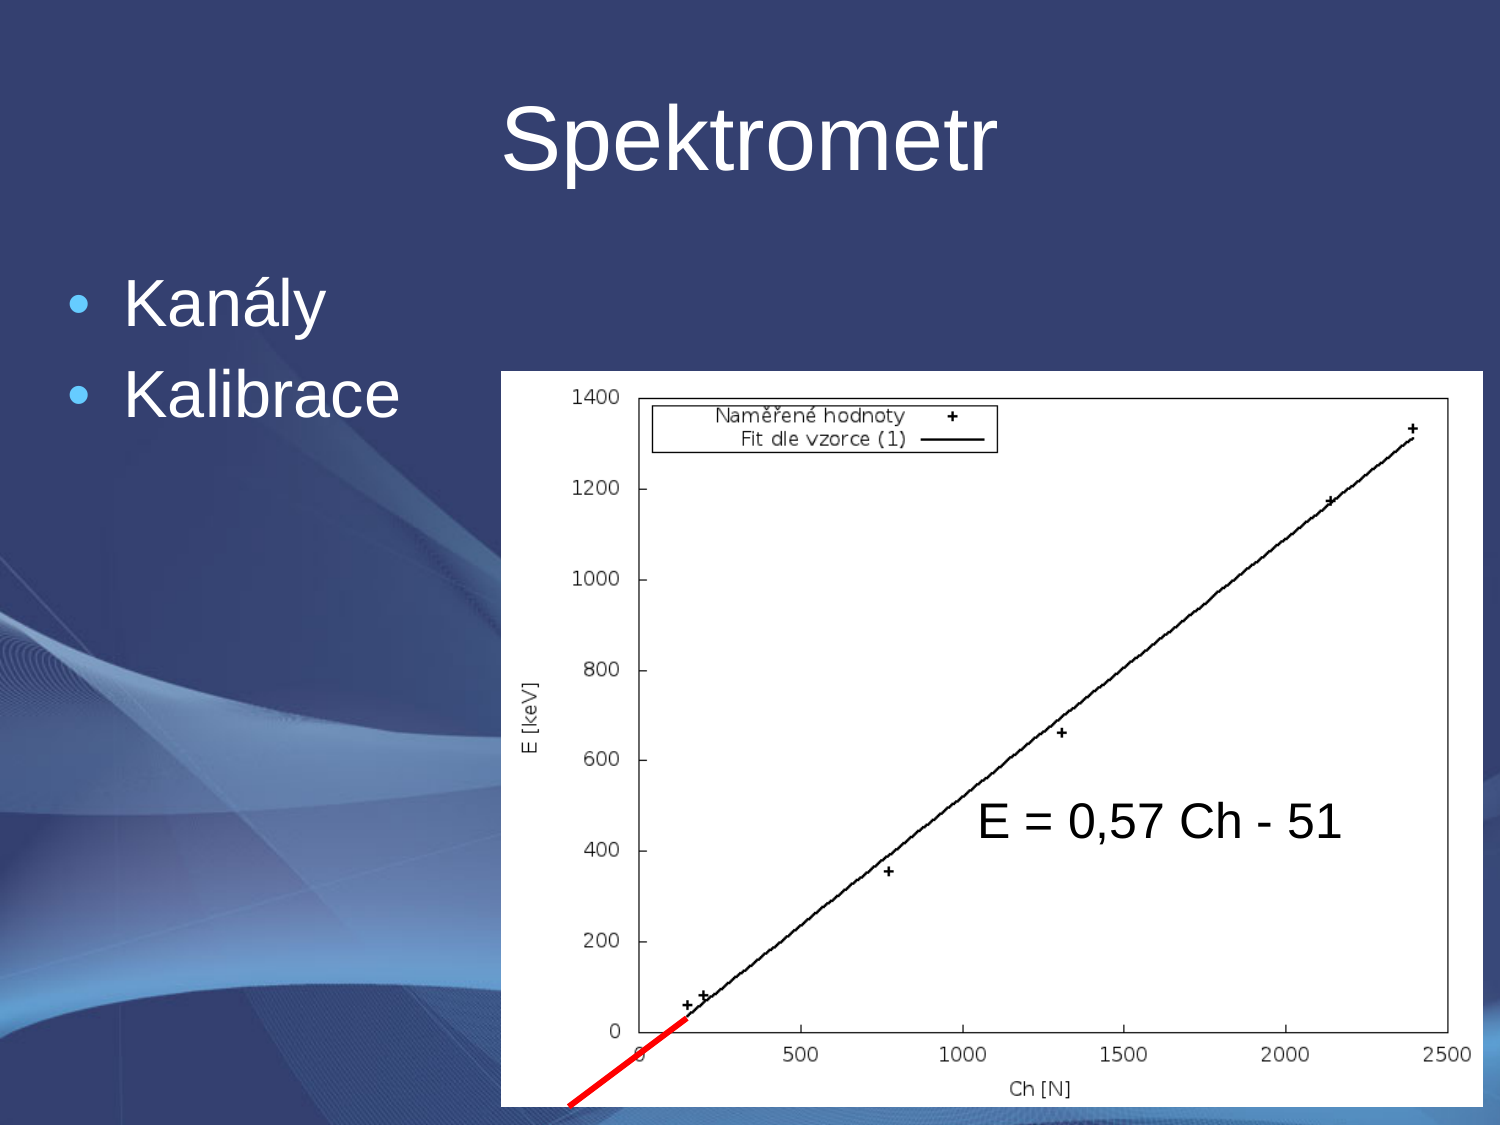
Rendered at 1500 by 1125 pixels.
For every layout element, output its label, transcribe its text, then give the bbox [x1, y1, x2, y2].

list Kanály Kalibrace [67, 265, 1418, 1009]
title Spektrometr [75, 45, 1426, 233]
text_box E = 0,57 Ch - 51 [962, 785, 1359, 857]
picture [0, 0, 1500, 1125]
